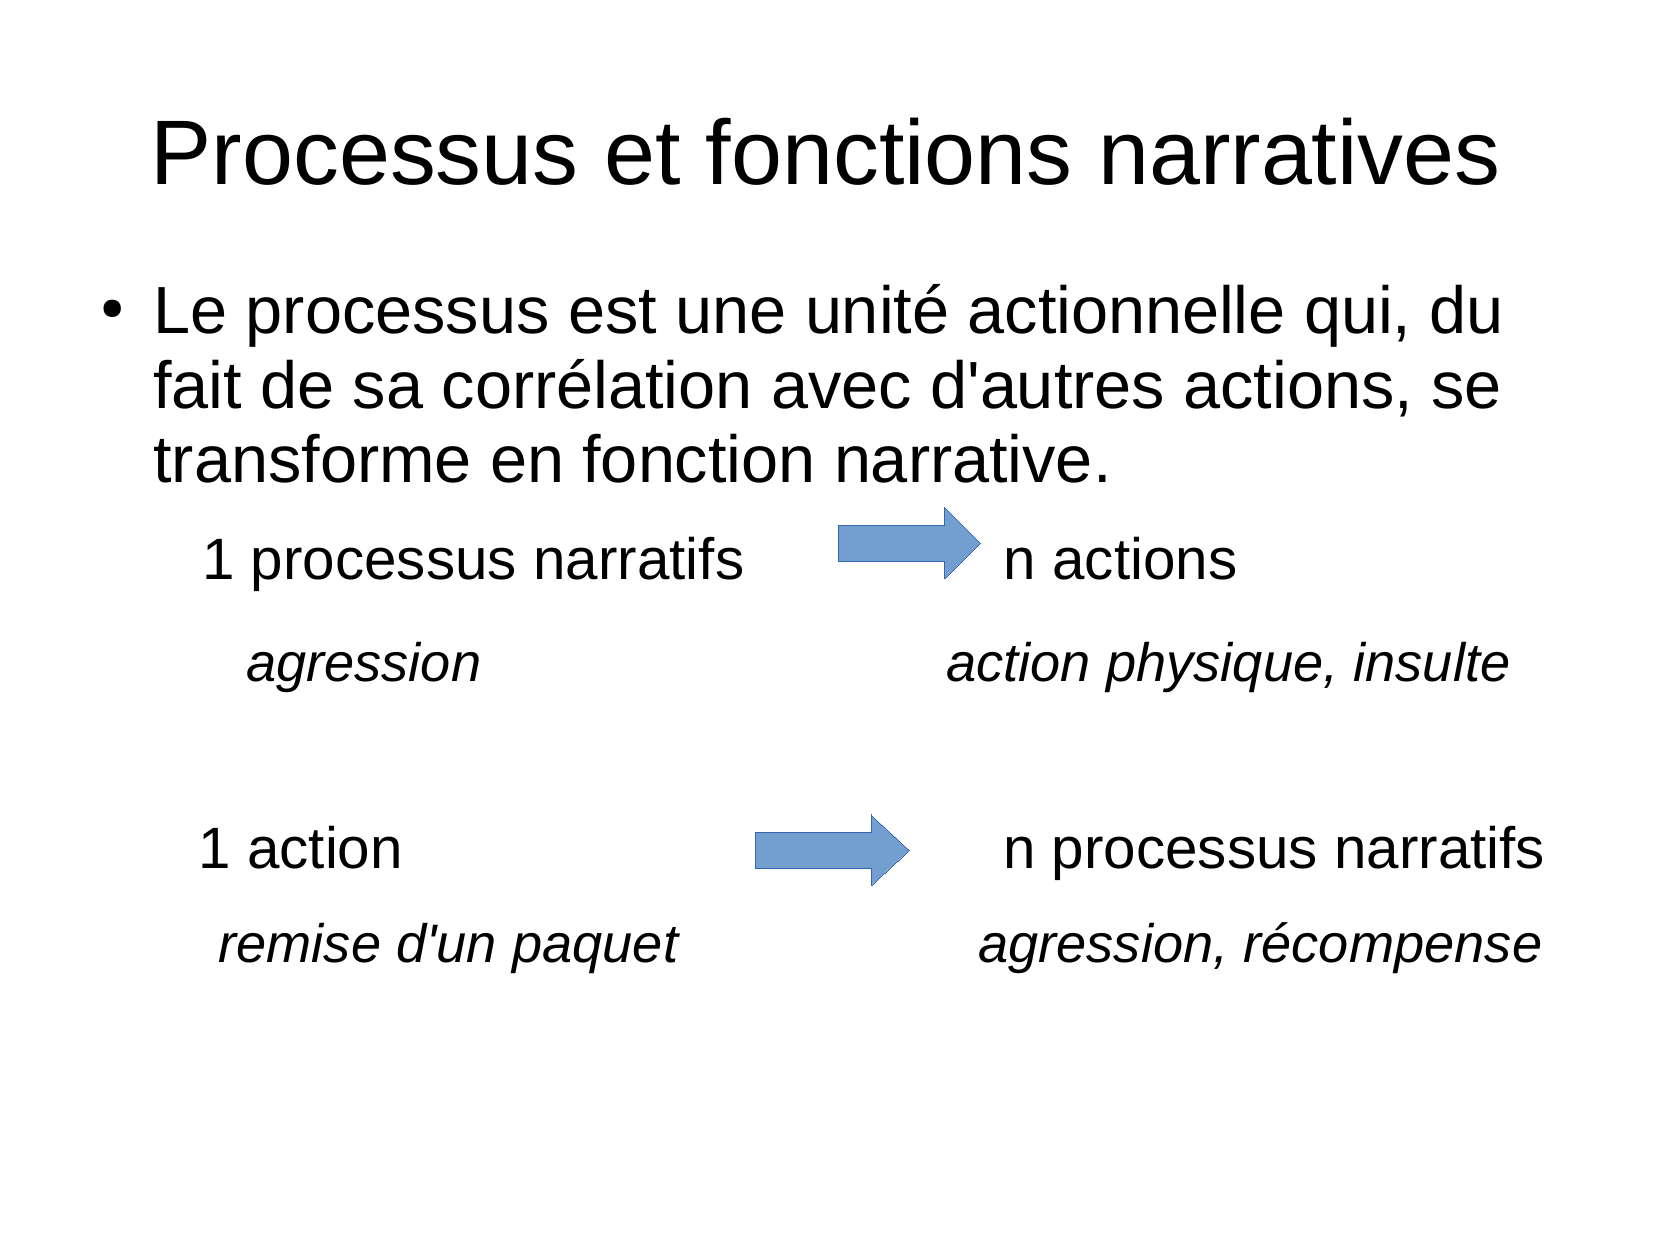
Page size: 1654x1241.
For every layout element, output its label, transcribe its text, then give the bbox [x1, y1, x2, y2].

text_box [838, 507, 981, 579]
text_box [755, 814, 910, 886]
list Le processus est une unité actionnelle qui, du fait de sa corrélation avec d'autres actions, se transforme en fonction narrative. 1 processus narratifs n actions agression action physique, insulte 1 action n processus narratifs remise d'un paquet agression, récompense [82, 272, 1571, 1158]
title Processus et fonctions narratives [82, 49, 1571, 257]
